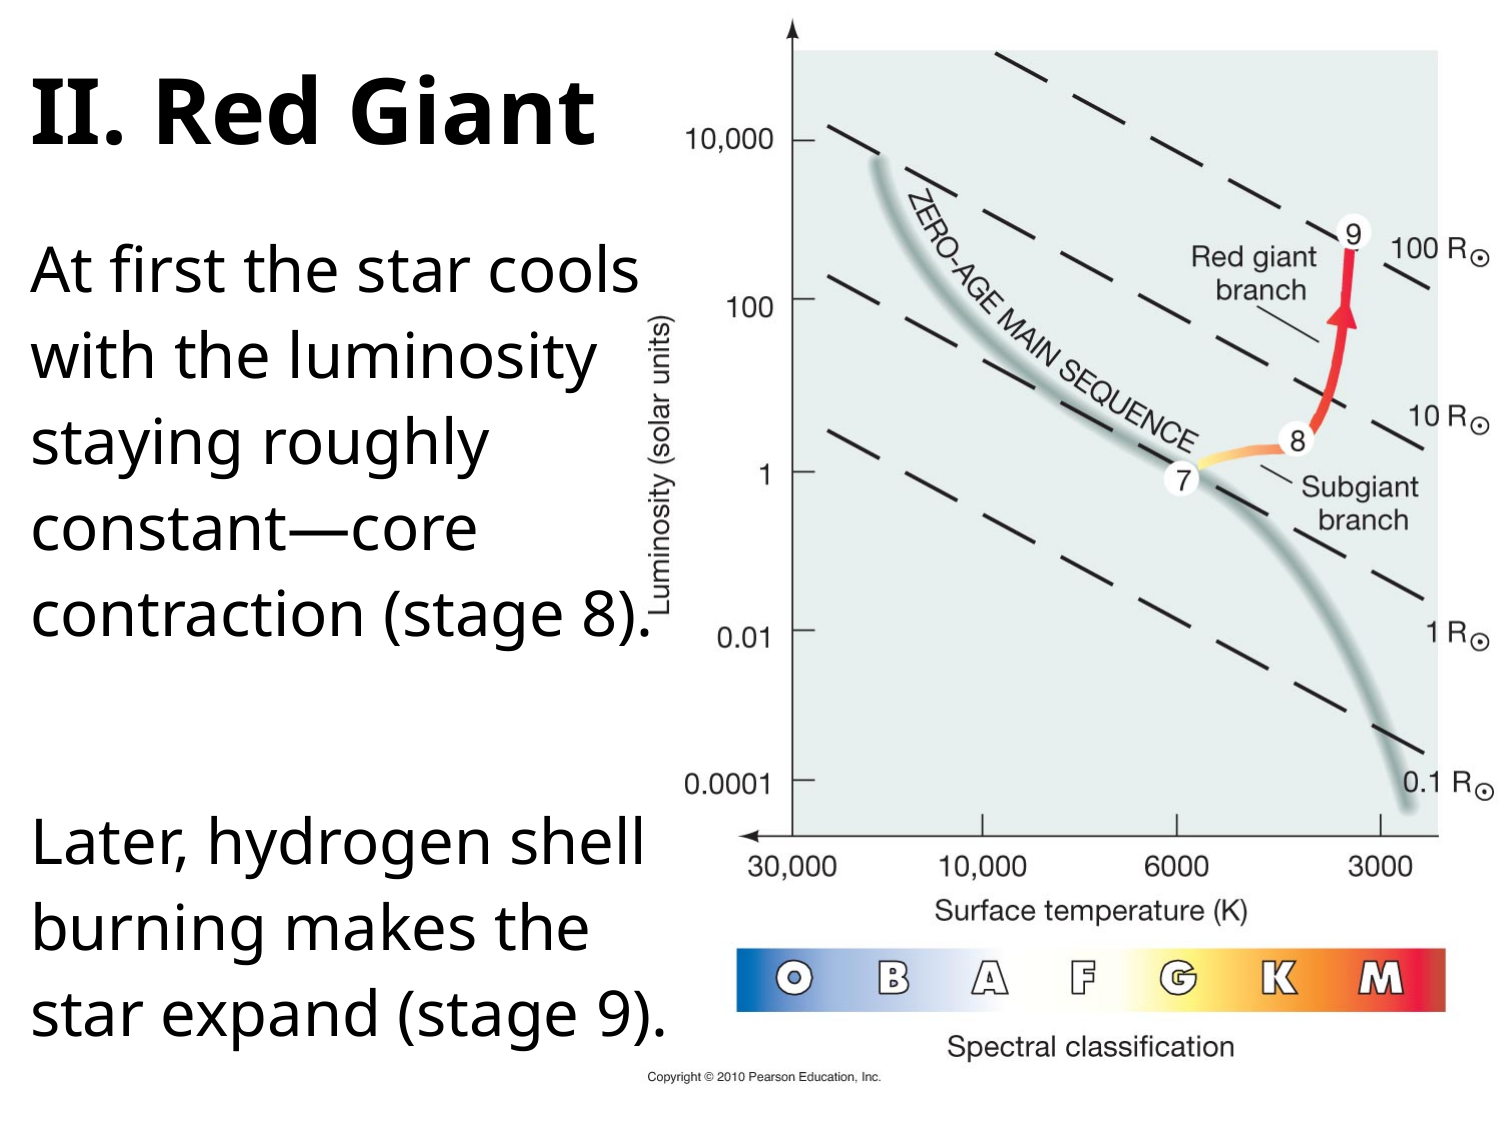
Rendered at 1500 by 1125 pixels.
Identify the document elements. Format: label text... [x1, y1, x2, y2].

title II. Red Giant [30, 22, 1471, 196]
list At first the star cools with the luminosity staying roughly constant—core contraction (stage 8). Later, hydrogen shell burning makes the star expand (stage 9). [30, 224, 676, 1125]
picture [641, 12, 1500, 1093]
